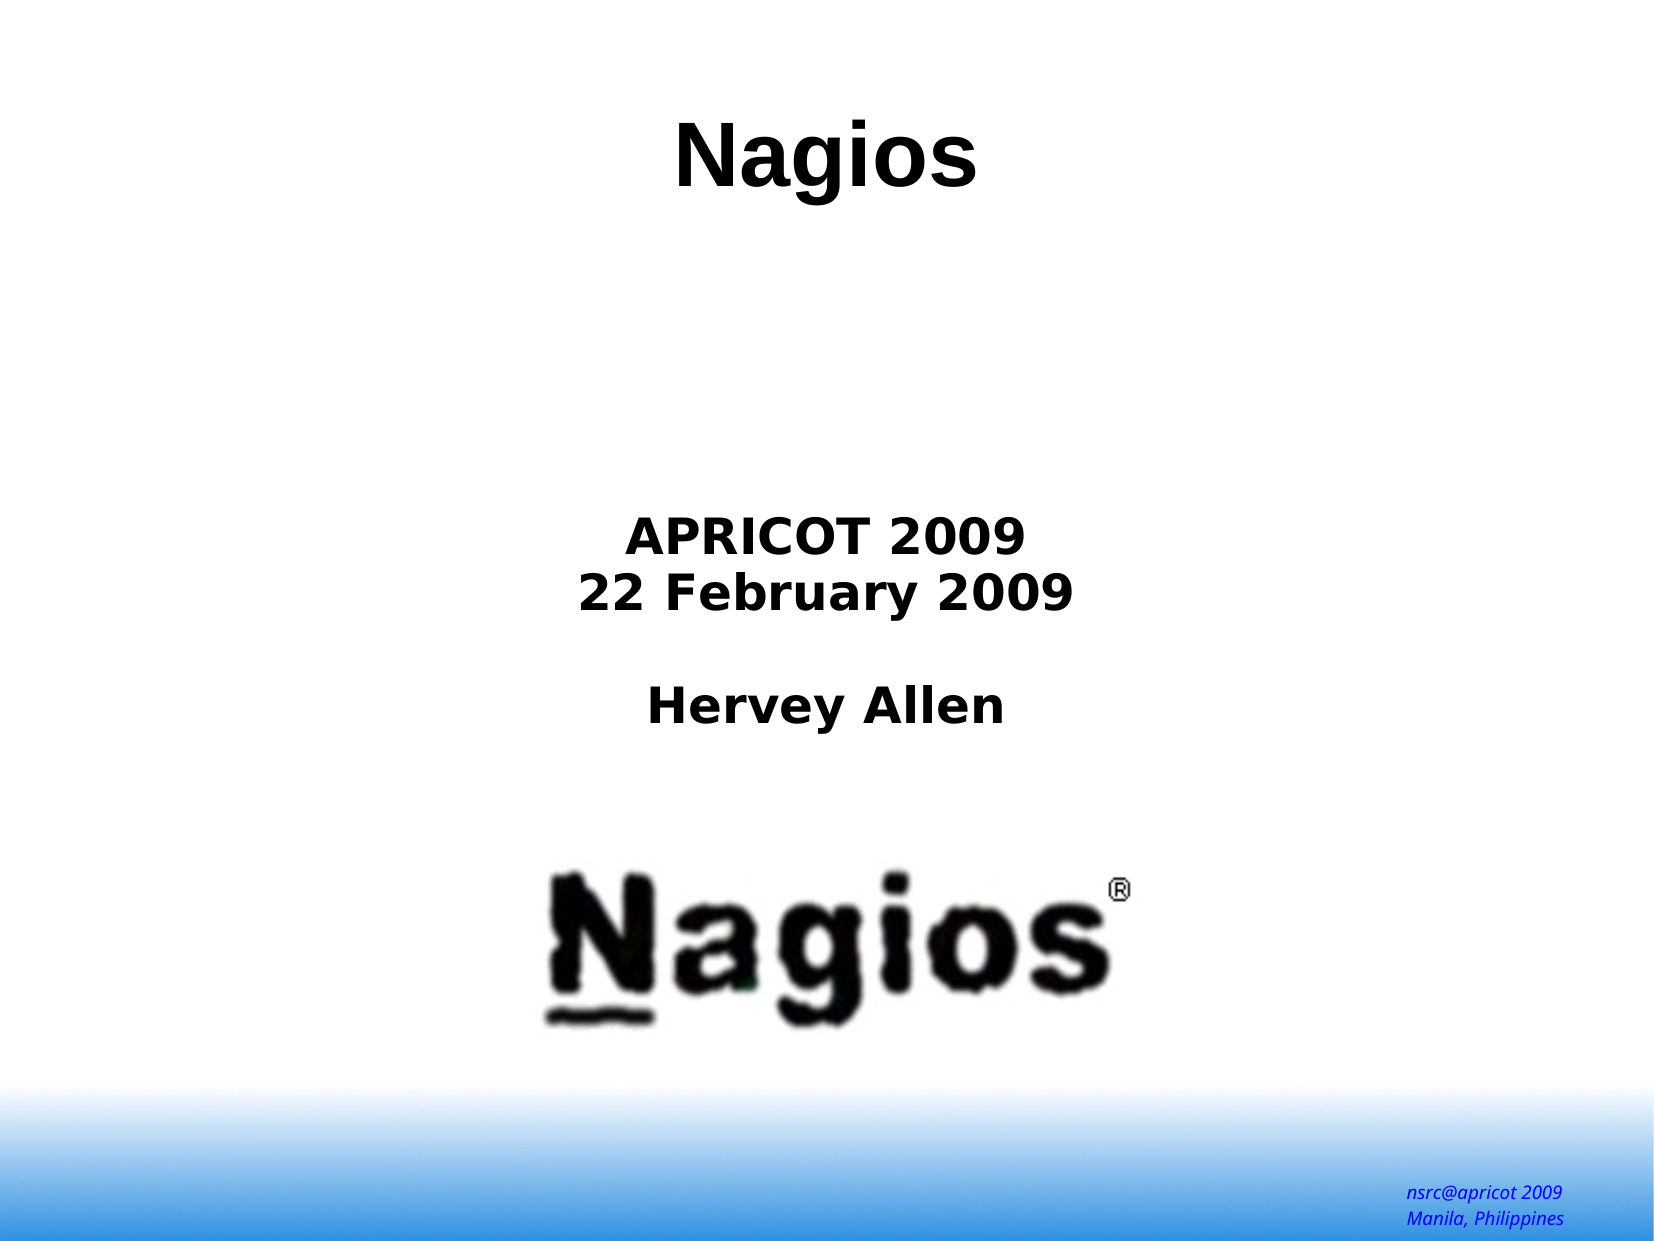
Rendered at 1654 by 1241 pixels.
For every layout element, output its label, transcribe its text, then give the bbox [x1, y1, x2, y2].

title Nagios [82, 49, 1571, 242]
subtitle APRICOT 2009 22 February 2009 Hervey Allen [82, 242, 1571, 1062]
picture [533, 857, 1139, 1039]
picture [0, 1083, 1654, 1241]
